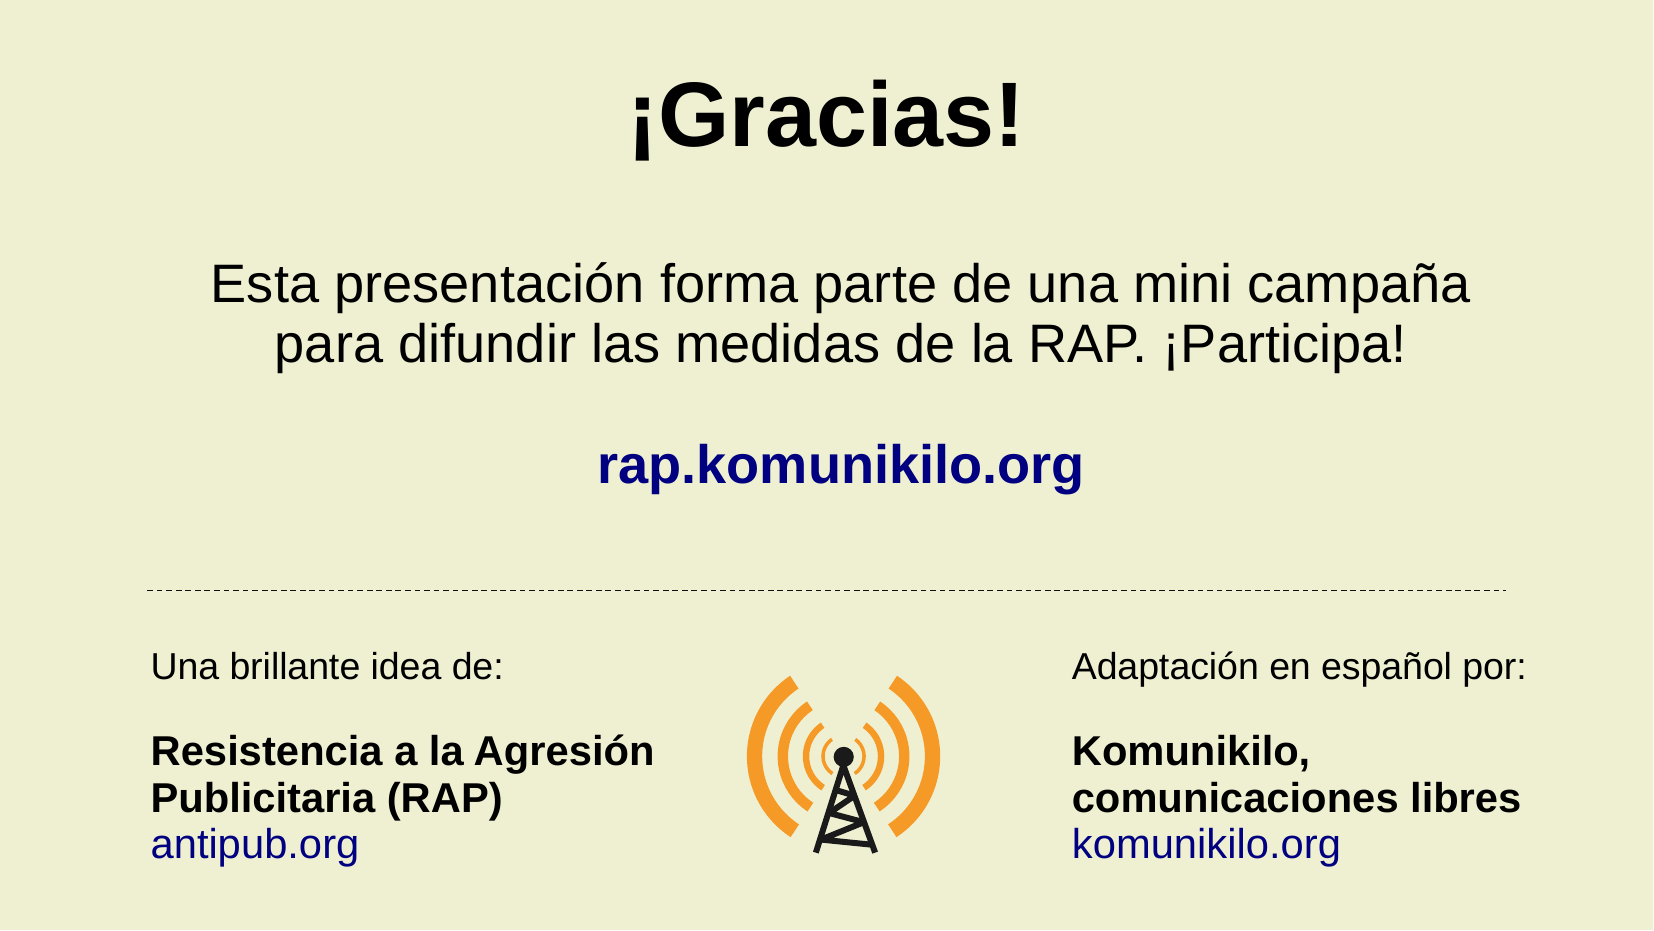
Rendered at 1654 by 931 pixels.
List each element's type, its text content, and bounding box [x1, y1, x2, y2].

text_box Resistencia a la Agresión Publicitaria (RAP) antipub.org [135, 720, 680, 922]
title ¡Gracias! [82, 37, 1571, 193]
text_box Una brillante idea de: [135, 637, 550, 695]
text_box Komunikilo, comunicaciones libres komunikilo.org [1057, 720, 1565, 922]
text_box Adaptación en español por: [1057, 637, 1565, 720]
subtitle Esta presentación forma parte de una mini campaña para difundir las medidas de la RAP. ¡Participa! rap.komunikilo.org [177, 192, 1506, 557]
picture [726, 639, 961, 875]
